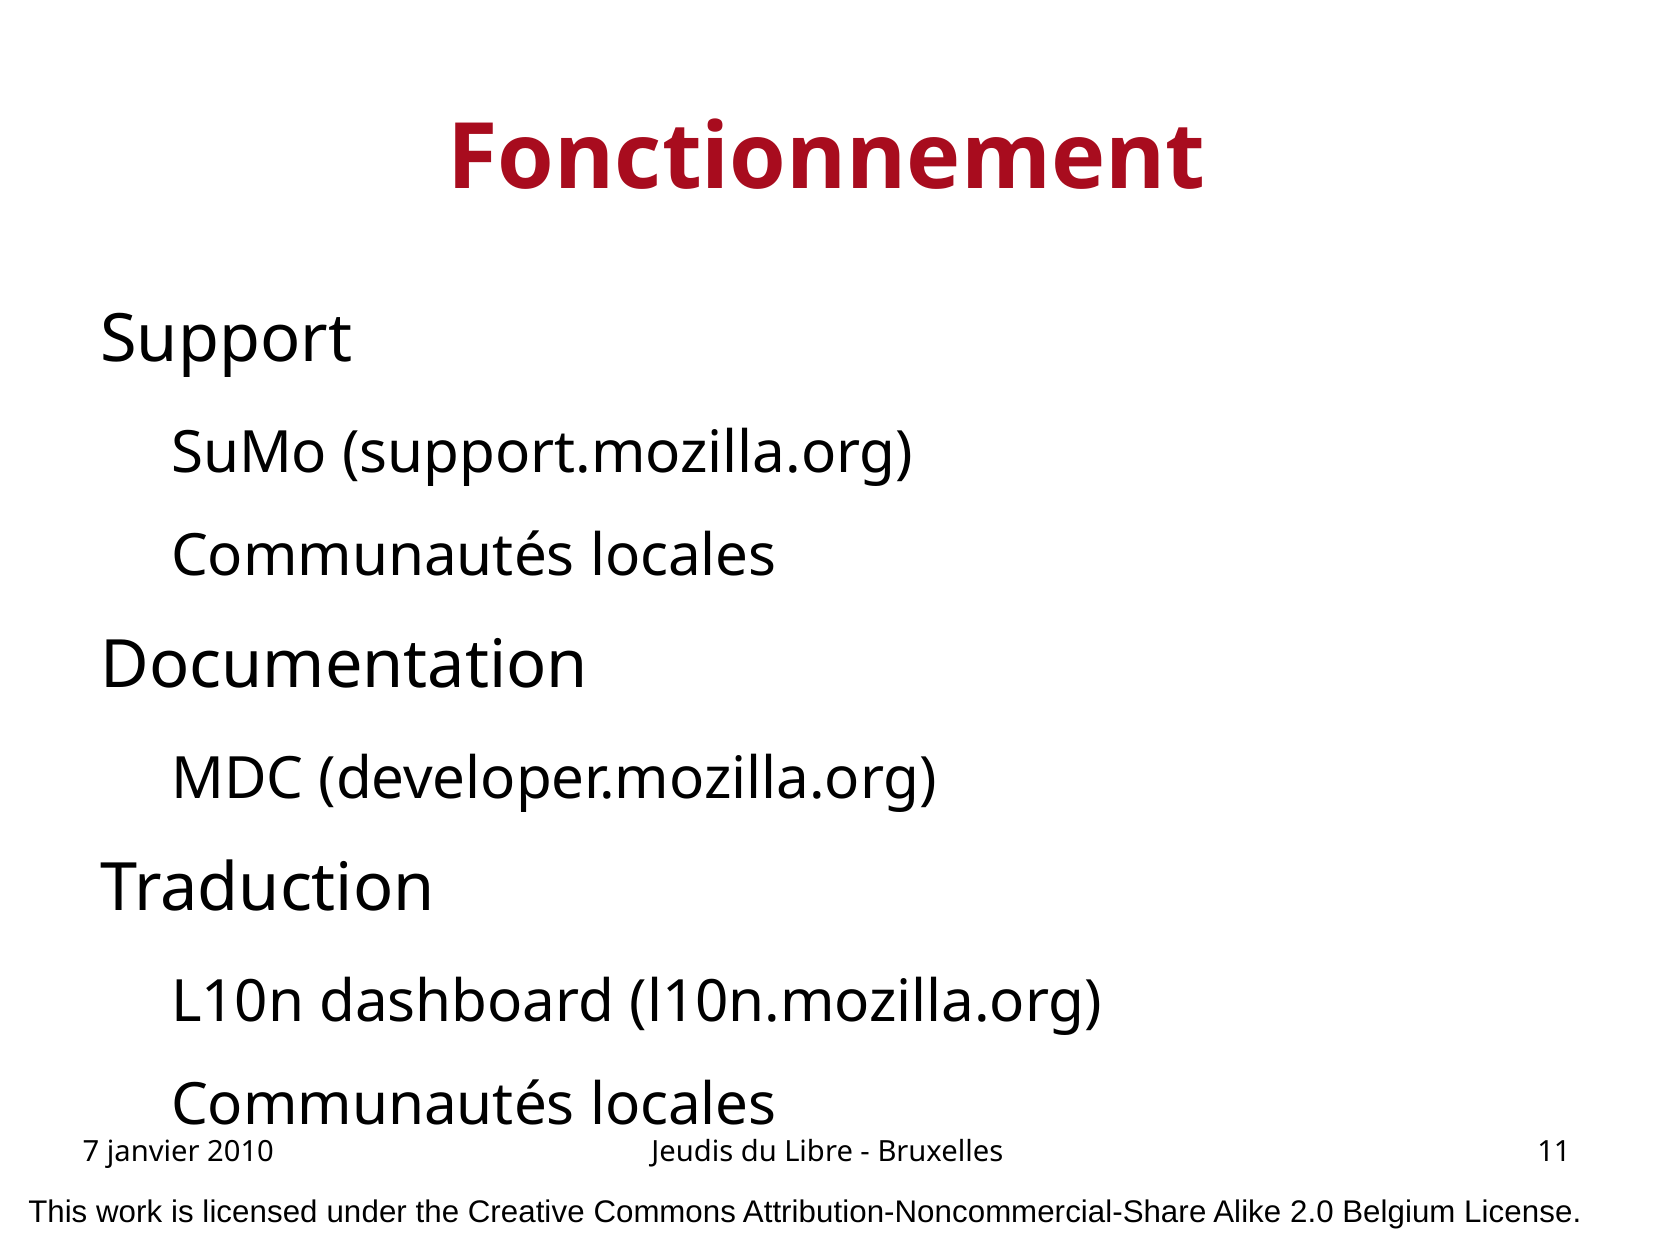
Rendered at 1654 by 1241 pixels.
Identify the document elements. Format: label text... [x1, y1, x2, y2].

title Fonctionnement [82, 56, 1571, 250]
text_box This work is licensed under the Creative Commons Attribution-Noncommercial-Share Alike 2.0 Belgium License. [13, 1187, 1654, 1241]
list Support SuMo (support.mozilla.org) Communautés locales Documentation MDC (developer.mozilla.org) Traduction L10n dashboard (l10n.mozilla.org) Communautés locales [82, 290, 1571, 1094]
